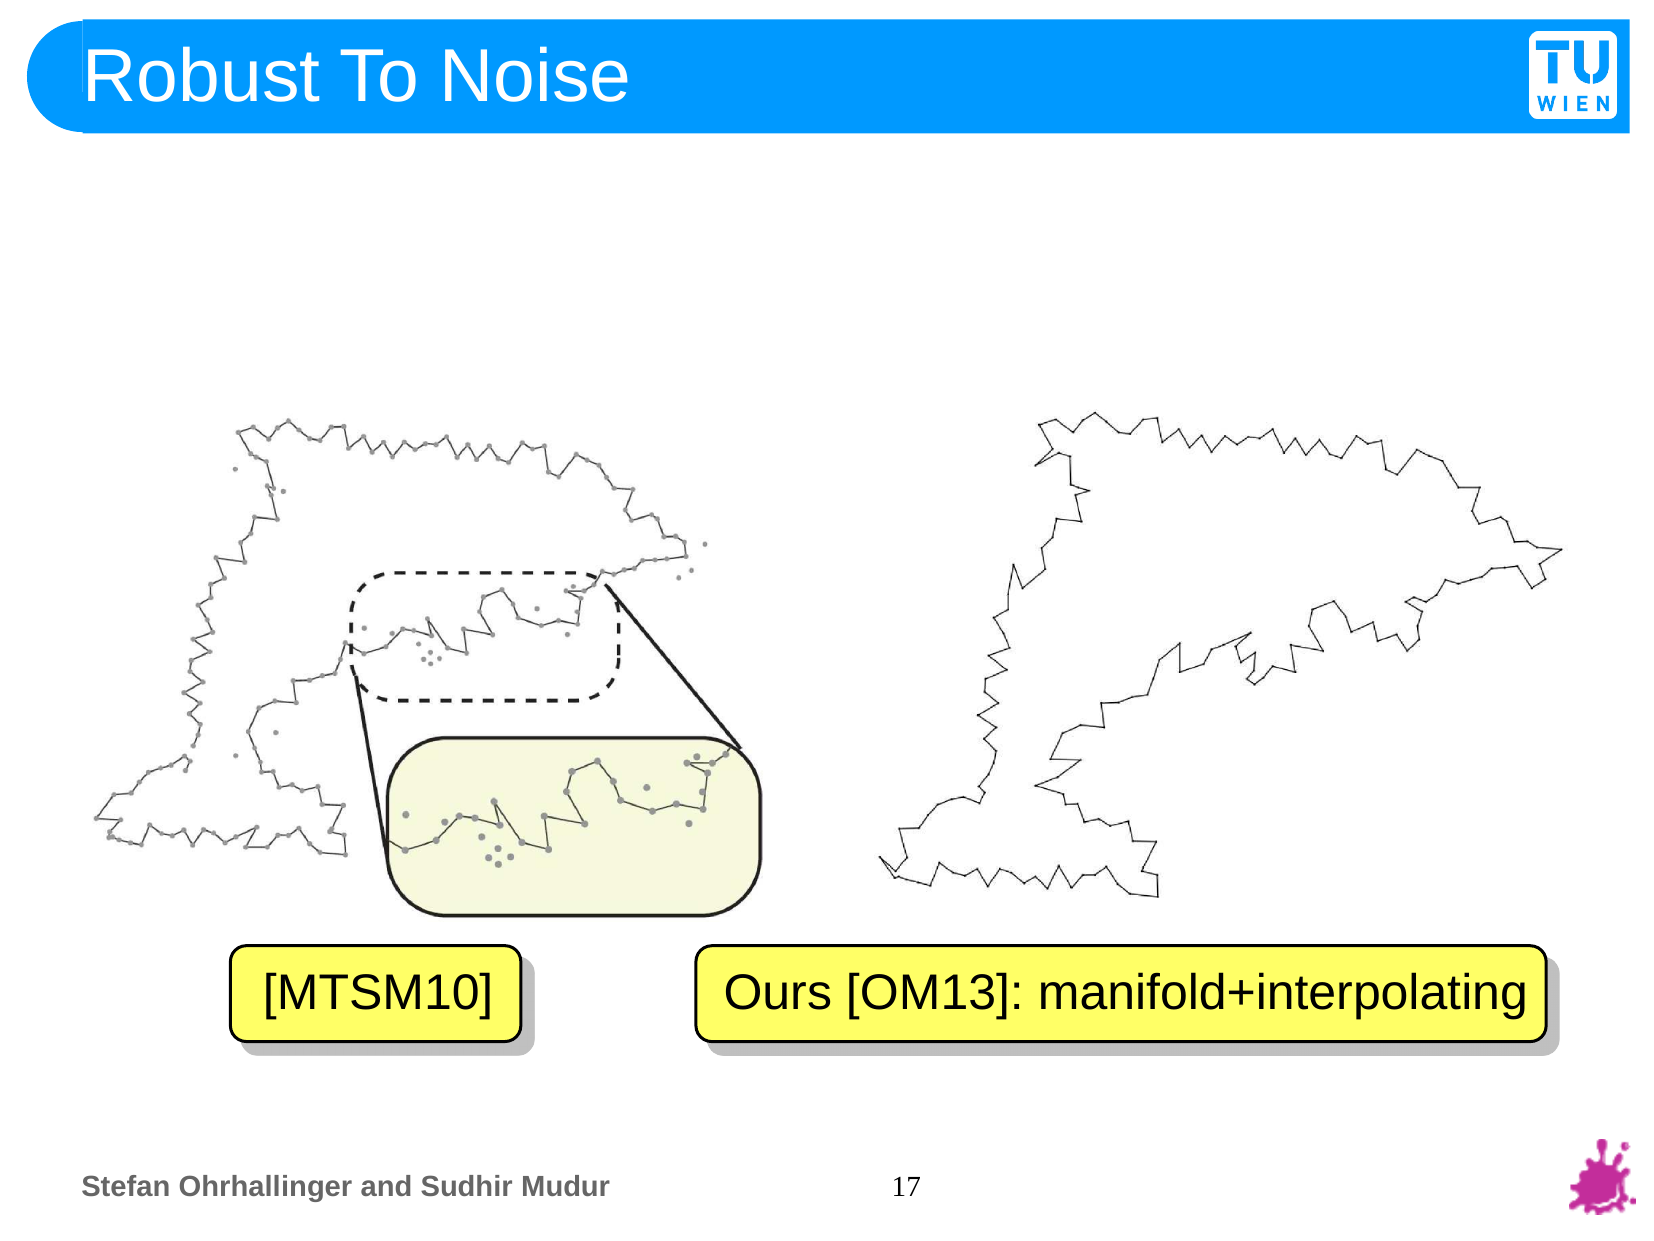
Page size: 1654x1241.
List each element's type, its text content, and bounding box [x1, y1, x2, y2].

picture [92, 413, 768, 922]
text_box [MTSM10] [248, 956, 696, 1028]
picture [874, 409, 1568, 898]
picture [1529, 31, 1617, 119]
text_box [230, 945, 521, 1042]
text_box [695, 945, 1546, 1042]
picture [1569, 1139, 1636, 1215]
text_box Ours [OM13]: manifold+interpolating [708, 956, 1571, 1028]
title Robust To Noise [82, 33, 1486, 118]
